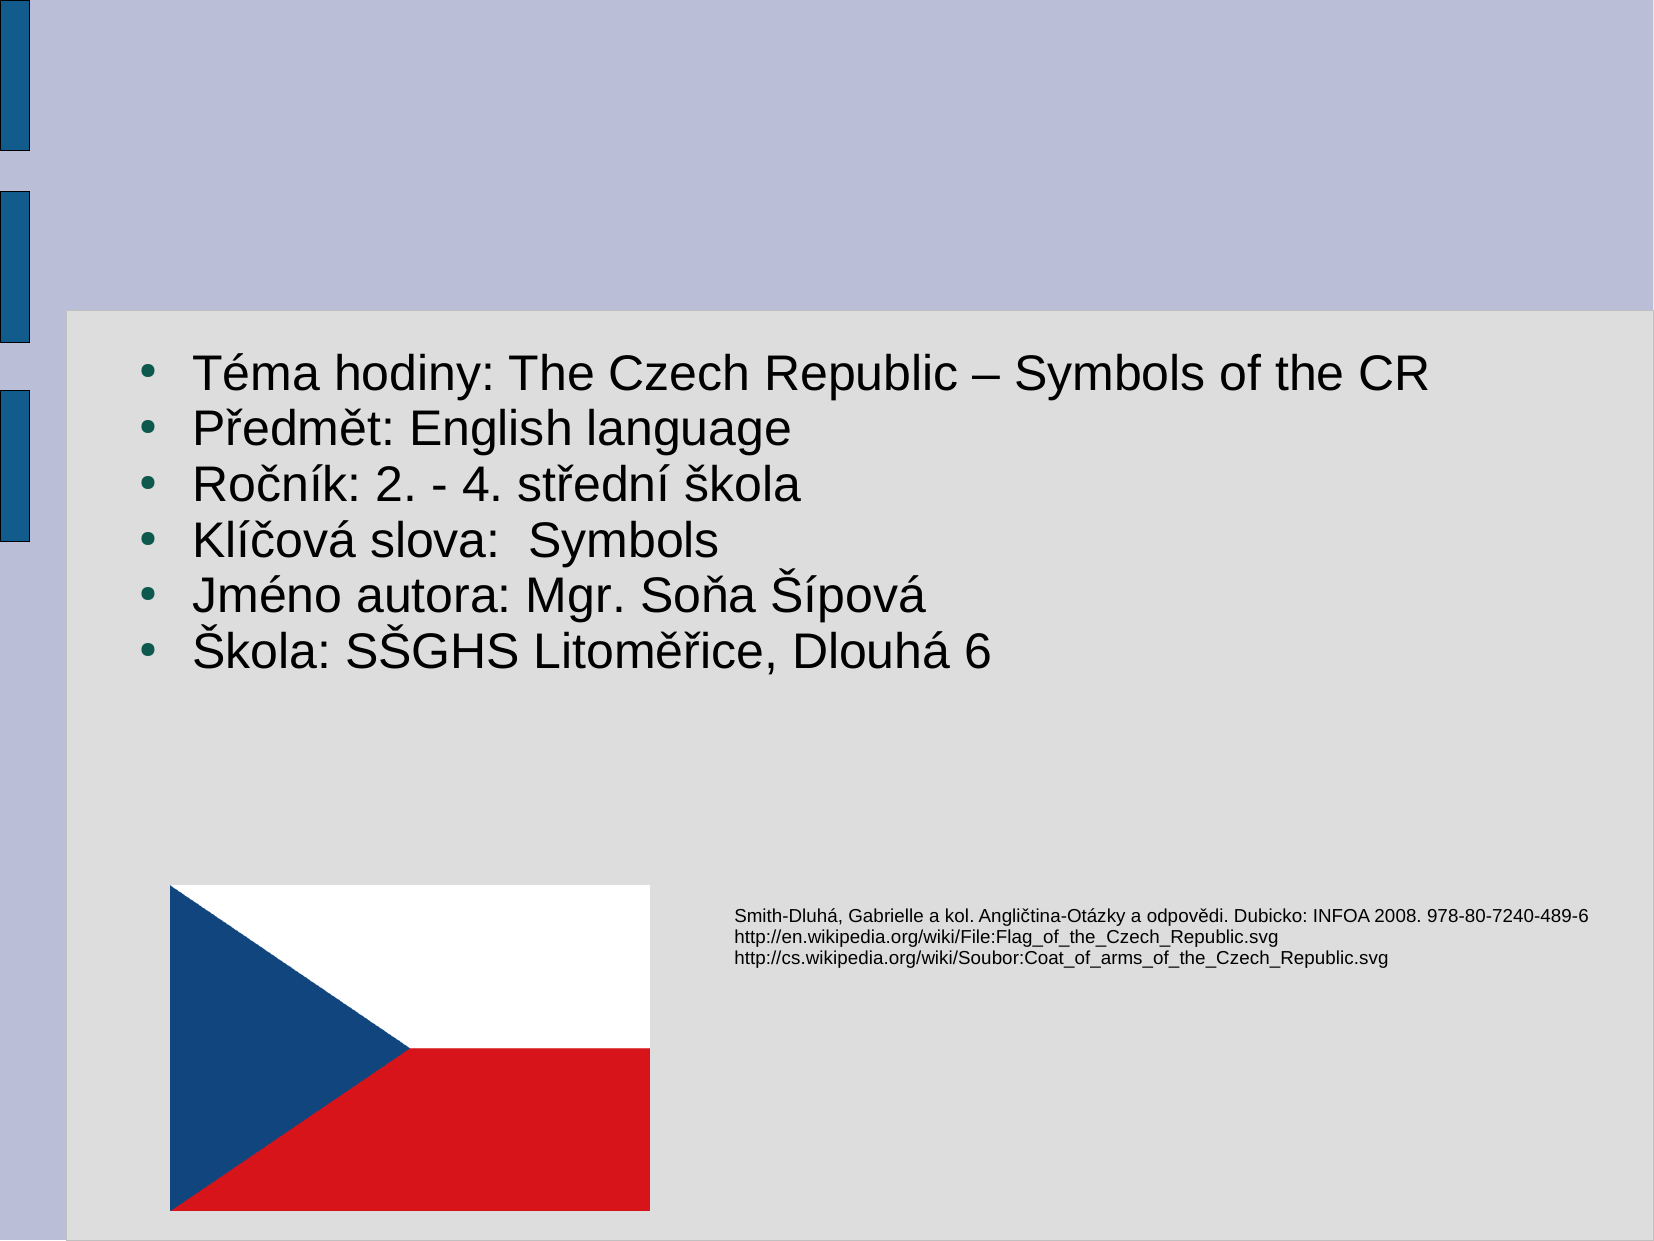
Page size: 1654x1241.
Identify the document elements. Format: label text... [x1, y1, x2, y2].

text_box Smith-Dluhá, Gabrielle a kol. Angličtina-Otázky a odpovědi. Dubicko: INFOA 2008. 978-80-7240-489-6 http://en.wikipedia.org/wiki/File:Flag_of_the_Czech_Republic.svg http://cs.wikipedia.org/wiki/Soubor:Coat_of_arms_of_the_Czech_Republic.svg [719, 856, 1625, 1079]
picture [170, 885, 650, 1211]
list Téma hodiny: The Czech Republic – Symbols of the CR Předmět: English language Ročník: 2. - 4. střední škola Klíčová slova: Symbols Jméno autora: Mgr. Soňa Šípová Škola: SŠGHS Litoměřice, Dlouhá 6 [121, 344, 1534, 1127]
